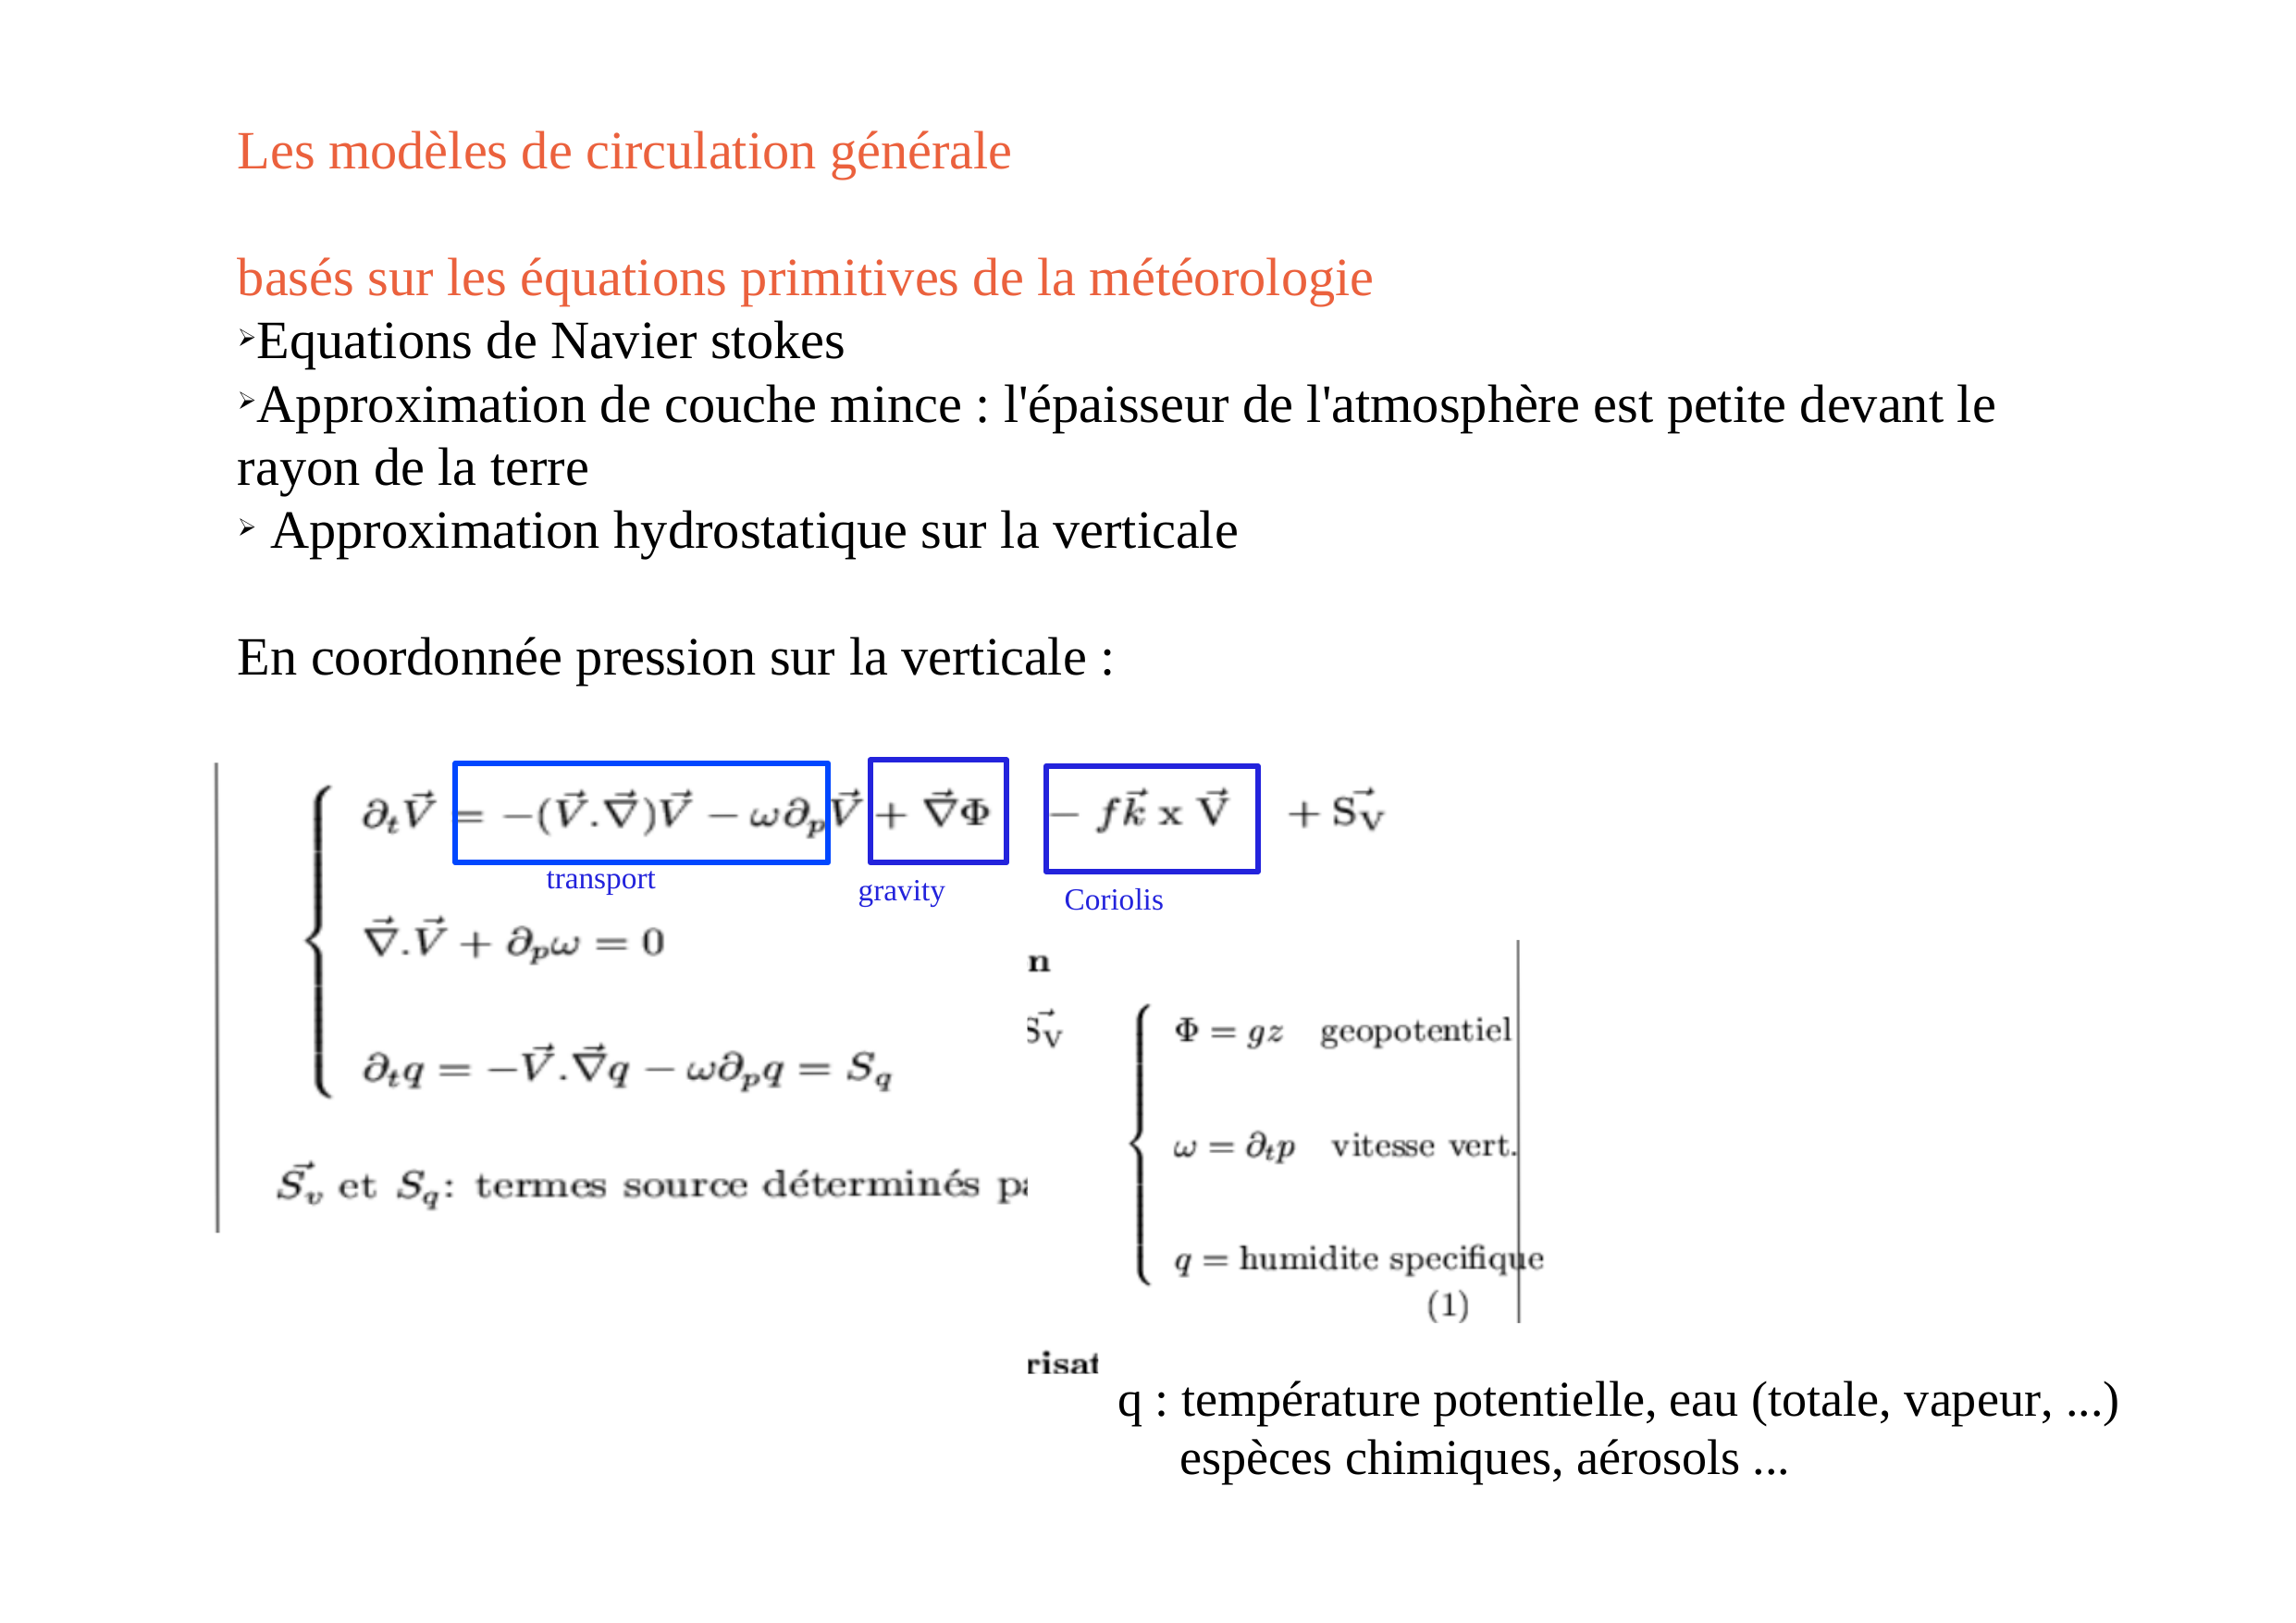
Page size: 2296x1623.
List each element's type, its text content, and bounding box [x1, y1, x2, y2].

text_box transport [546, 865, 724, 924]
text_box Les modèles de circulation générale basés sur les équations primitives de la météorologie Equations de Navier stokes Approximation de couche mince : l'épaisseur de l'atmosphère est petite devant le rayon de la terre Approximation hydrostatique sur la verticale En coordonnée pression sur la verticale : [237, 117, 2101, 736]
text_box [1098, 1322, 2002, 1555]
picture [192, 759, 1784, 1374]
text_box Coriolis [1064, 880, 1226, 945]
text_box q : température potentielle, eau (totale, vapeur, ...) espèces chimiques, aérosols ... [1117, 1368, 2121, 1493]
picture [873, 762, 1004, 860]
picture [458, 766, 825, 860]
text_box gravity [858, 871, 1016, 936]
